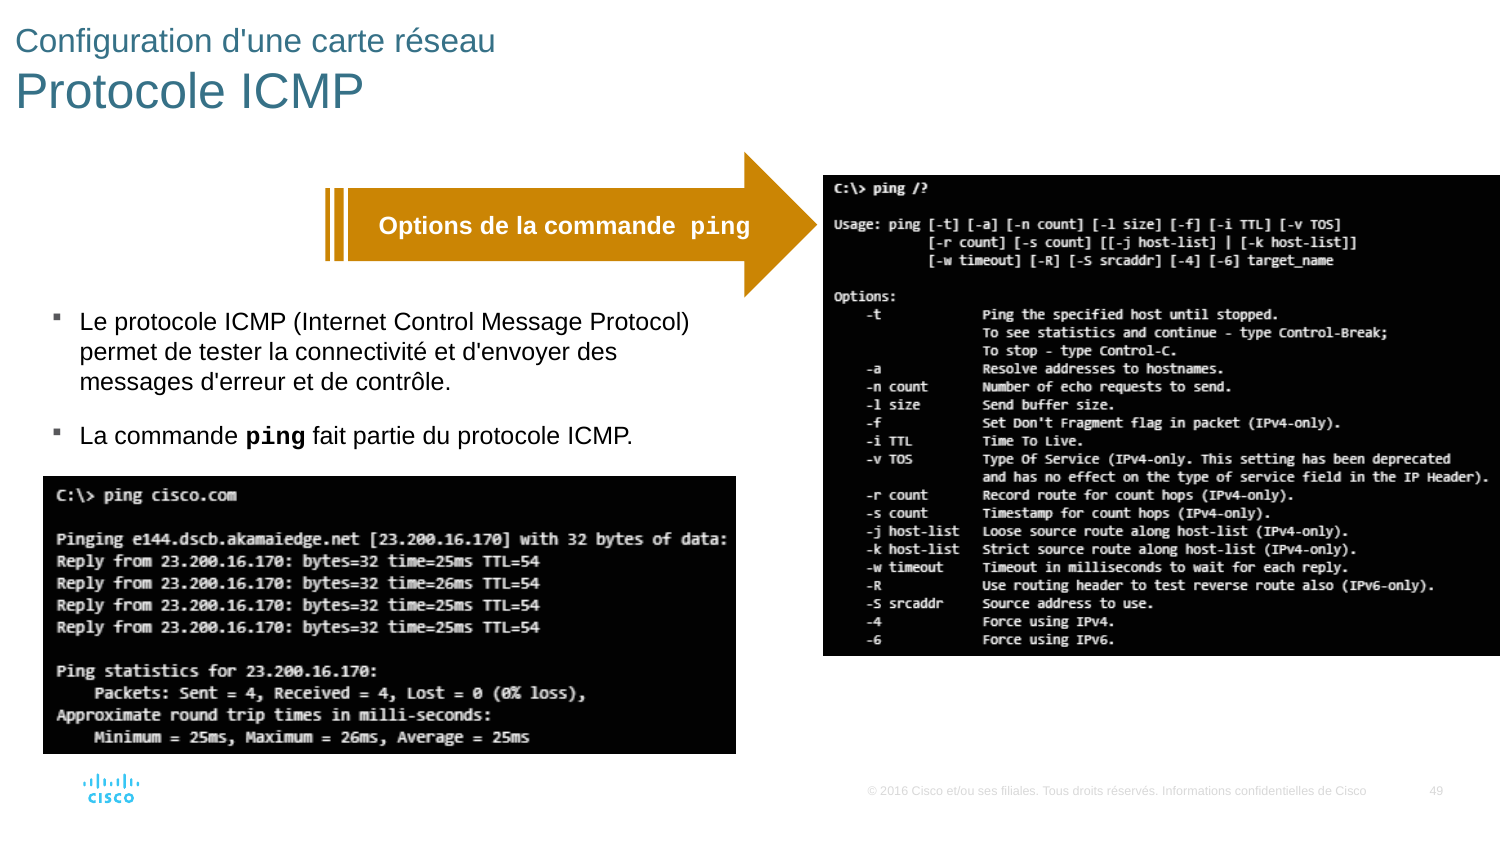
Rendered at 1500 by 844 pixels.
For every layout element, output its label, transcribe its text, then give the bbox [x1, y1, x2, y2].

list Le protocole ICMP (Internet Control Message Protocol) permet de tester la connectivité et d'envoyer des messages d'erreur et de contrôle. La commande ping fait partie du protocole ICMP. [36, 297, 729, 444]
picture [43, 476, 736, 754]
picture [823, 175, 1500, 656]
text_box Options de la commande ping [334, 188, 344, 262]
title Configuration d'une carte réseau Protocole ICMP [0, 6, 1500, 131]
text_box Options de la commande ping [348, 151, 818, 298]
